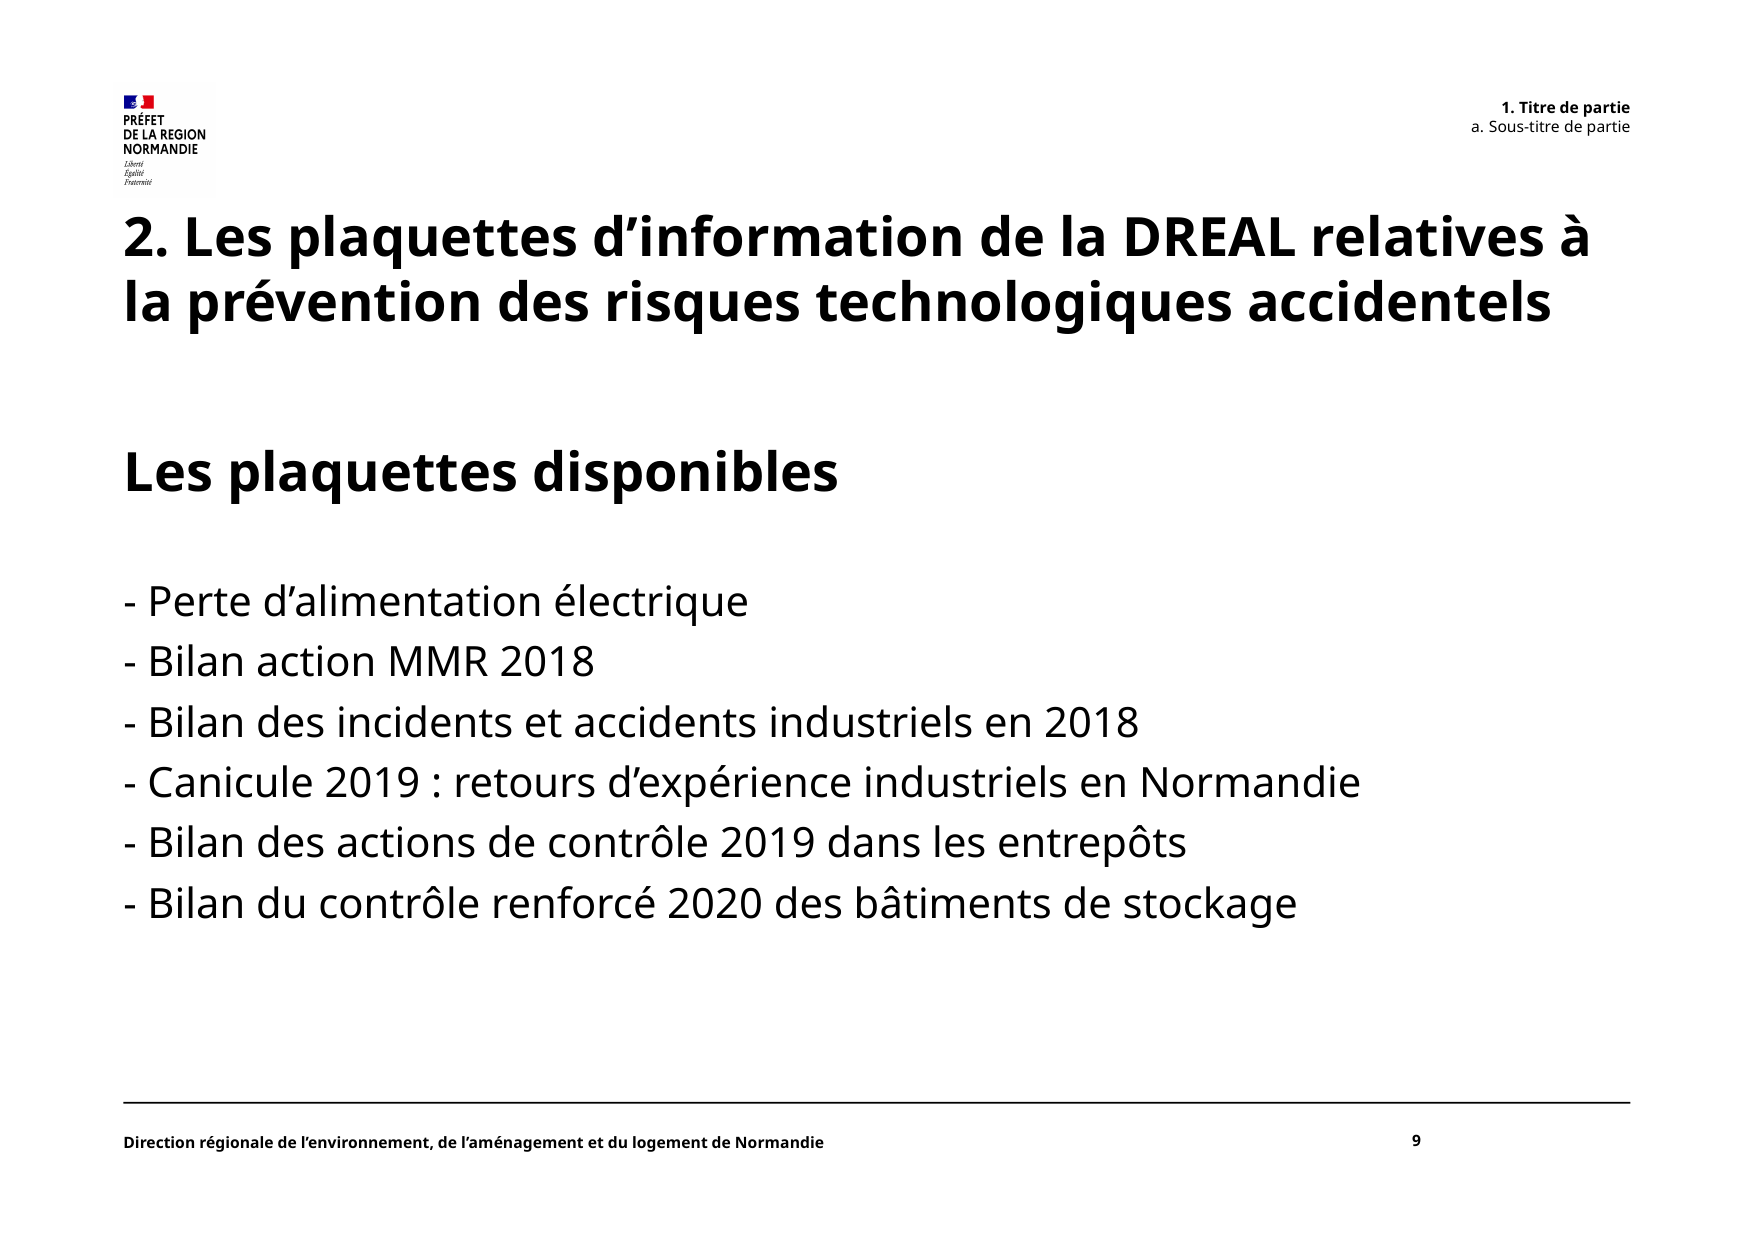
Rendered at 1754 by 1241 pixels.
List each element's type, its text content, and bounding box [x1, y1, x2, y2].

footer Direction régionale de l’environnement, de l’aménagement et du logement de Normandie [123, 1102, 1179, 1181]
list - Perte d’alimentation électrique - Bilan action MMR 2018 - Bilan des incidents et accidents industriels en 2018 - Canicule 2019 : retours d’expérience industriels en Normandie - Bilan des actions de contrôle 2019 dans les entrepôts - Bilan du contrôle renforcé 2020 des bâtiments de stockage [123, 574, 1631, 1021]
title 2. Les plaquettes d’information de la DREAL relatives à la prévention des risques technologiques accidentels Les plaquettes disponibles [123, 202, 1631, 527]
picture [113, 82, 216, 198]
slide_number 6 [1179, 1102, 1422, 1181]
list Titre de partie Sous-titre de partie [651, 98, 1631, 177]
